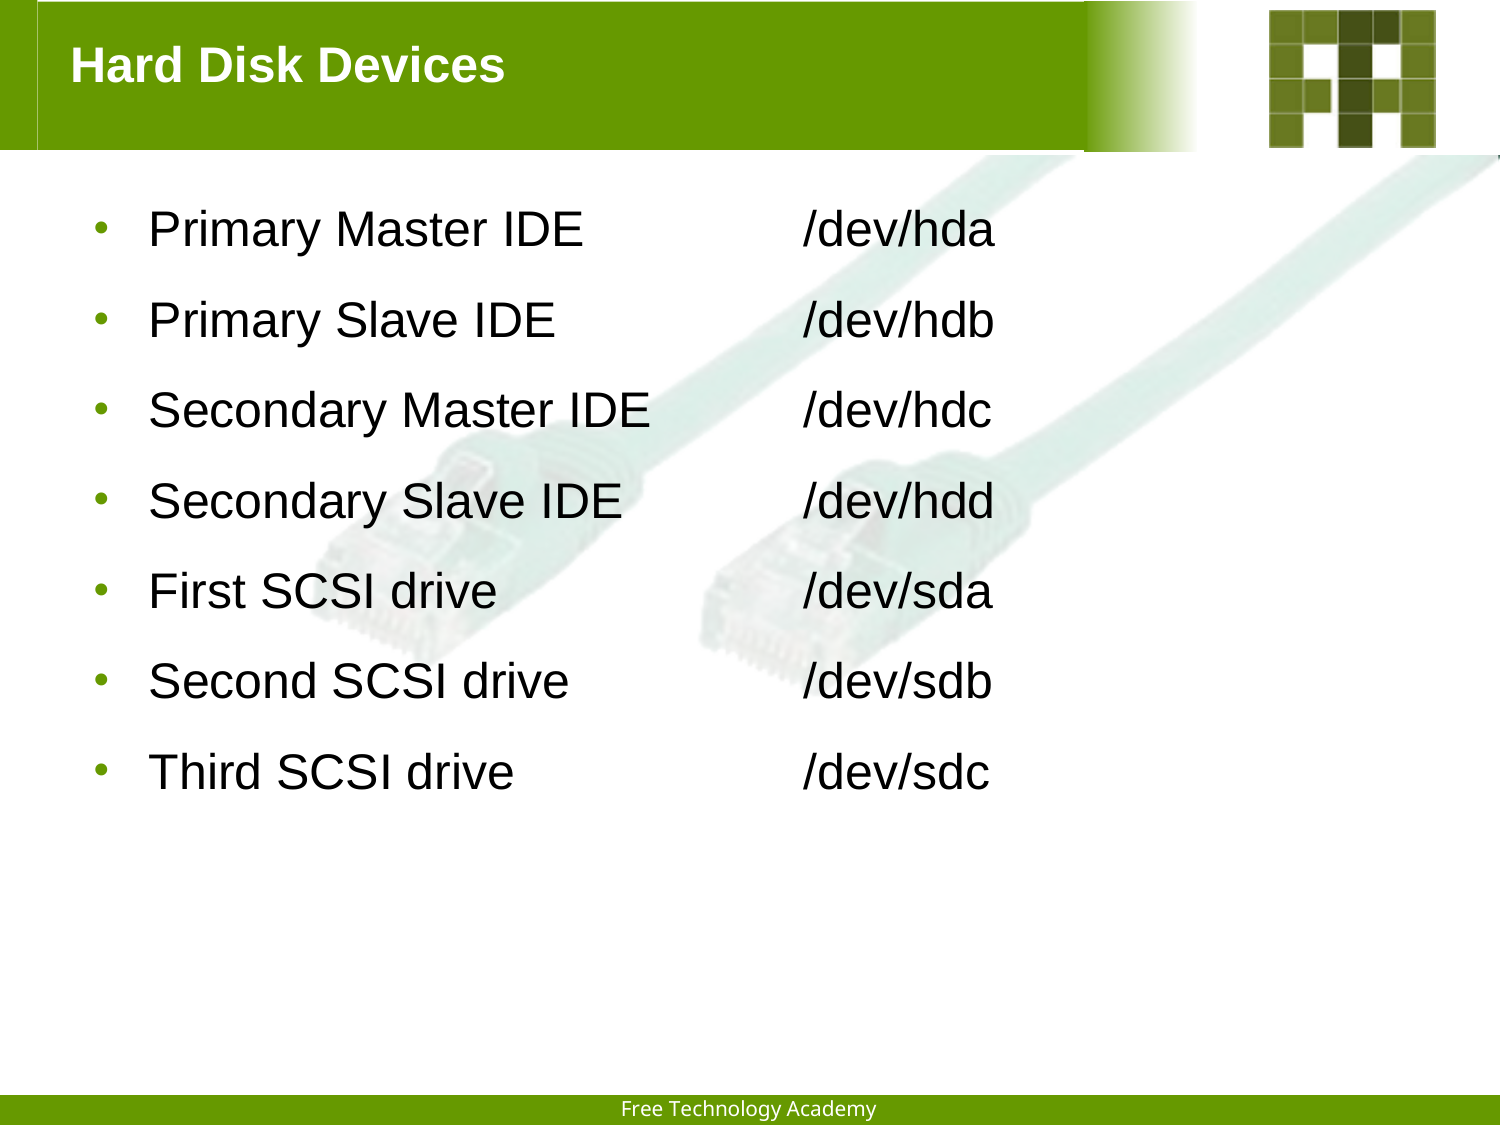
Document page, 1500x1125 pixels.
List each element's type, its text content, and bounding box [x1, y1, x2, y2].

title Hard Disk Devices [32, 42, 1331, 205]
list Primary Master IDE /dev/hda Primary Slave IDE /dev/hdb Secondary Master IDE /dev/hdc Secondary Slave IDE /dev/hdd First SCSI drive /dev/sda Second SCSI drive /dev/sdb Third SCSI drive /dev/sdc [77, 196, 1423, 909]
picture [1269, 10, 1436, 148]
